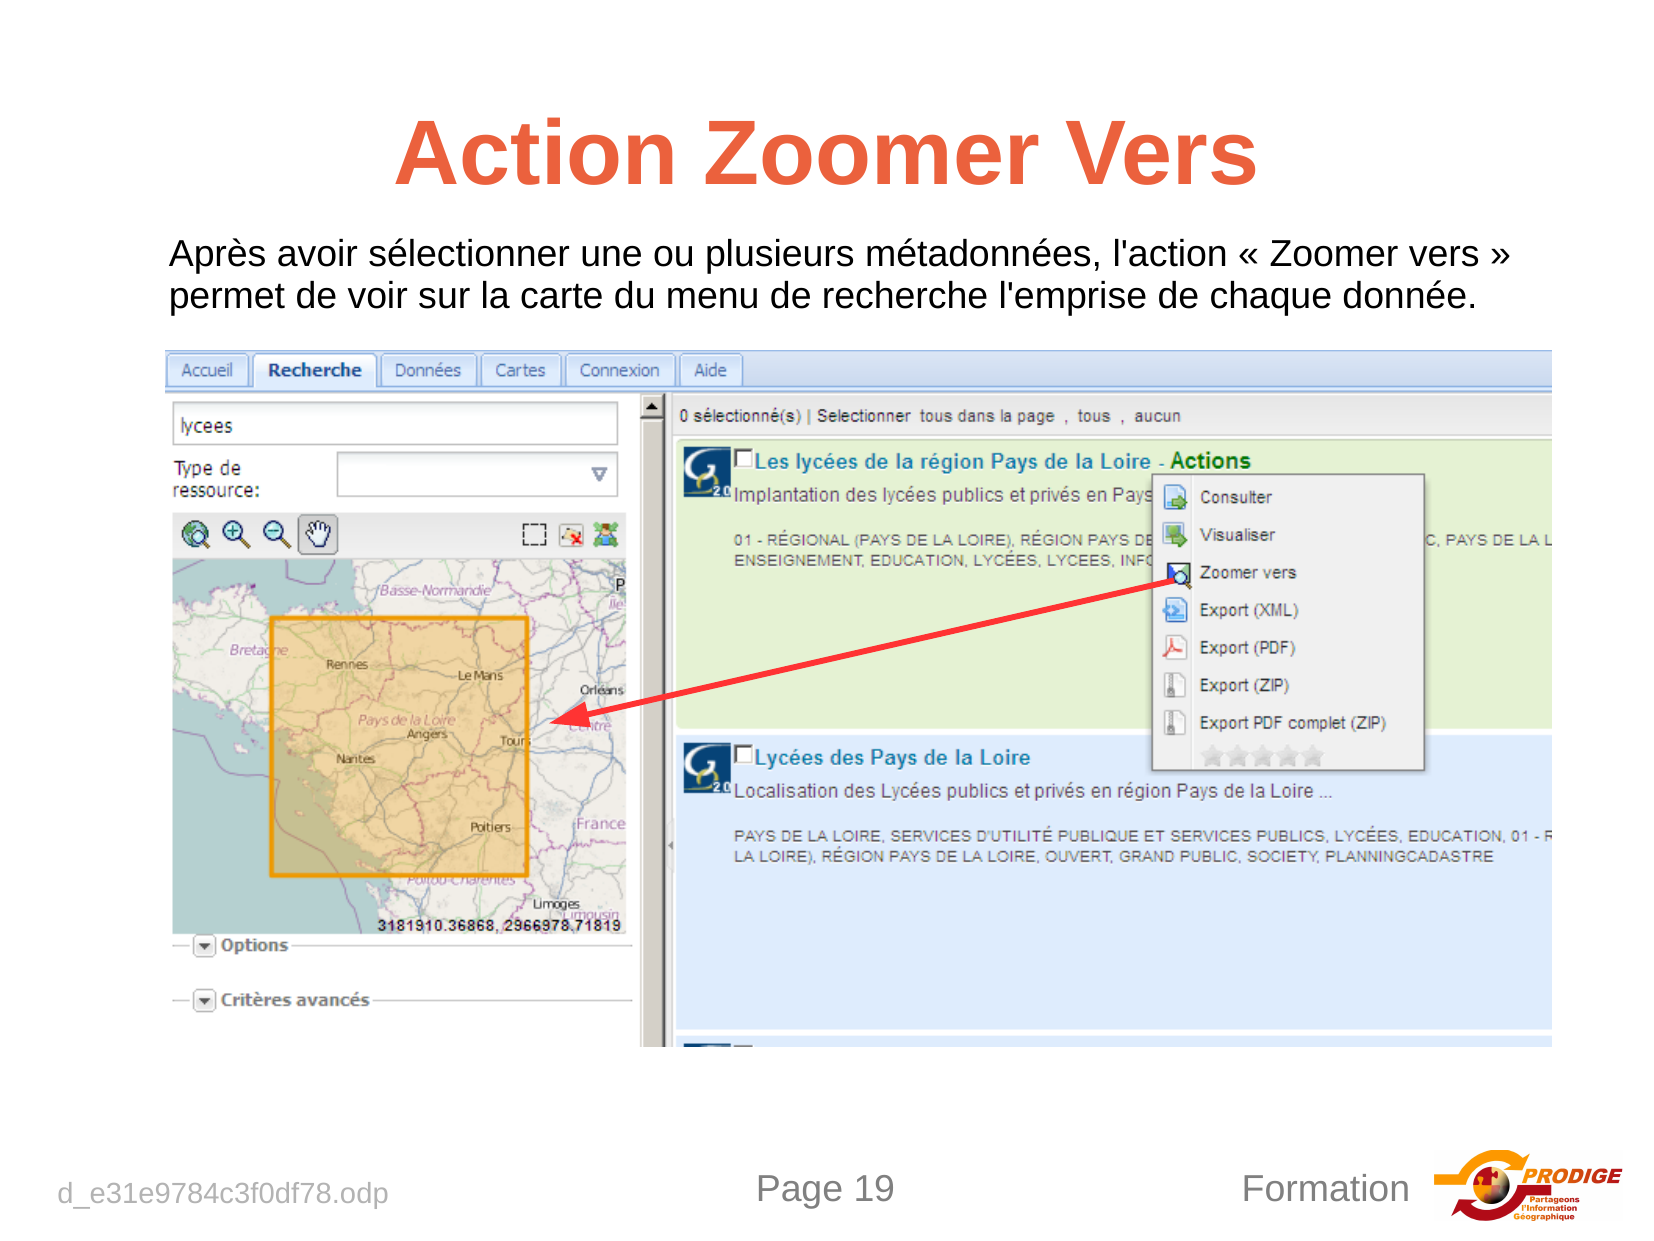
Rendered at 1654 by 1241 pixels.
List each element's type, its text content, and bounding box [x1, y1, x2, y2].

picture [165, 350, 1552, 1047]
title Action Zoomer Vers [82, 56, 1571, 250]
picture [1434, 1150, 1623, 1221]
text_box Après avoir sélectionner une ou plusieurs métadonnées, l'action « Zoomer vers » permet de voir sur la carte du menu de recherche l'emprise de chaque donnée. [154, 225, 1537, 367]
